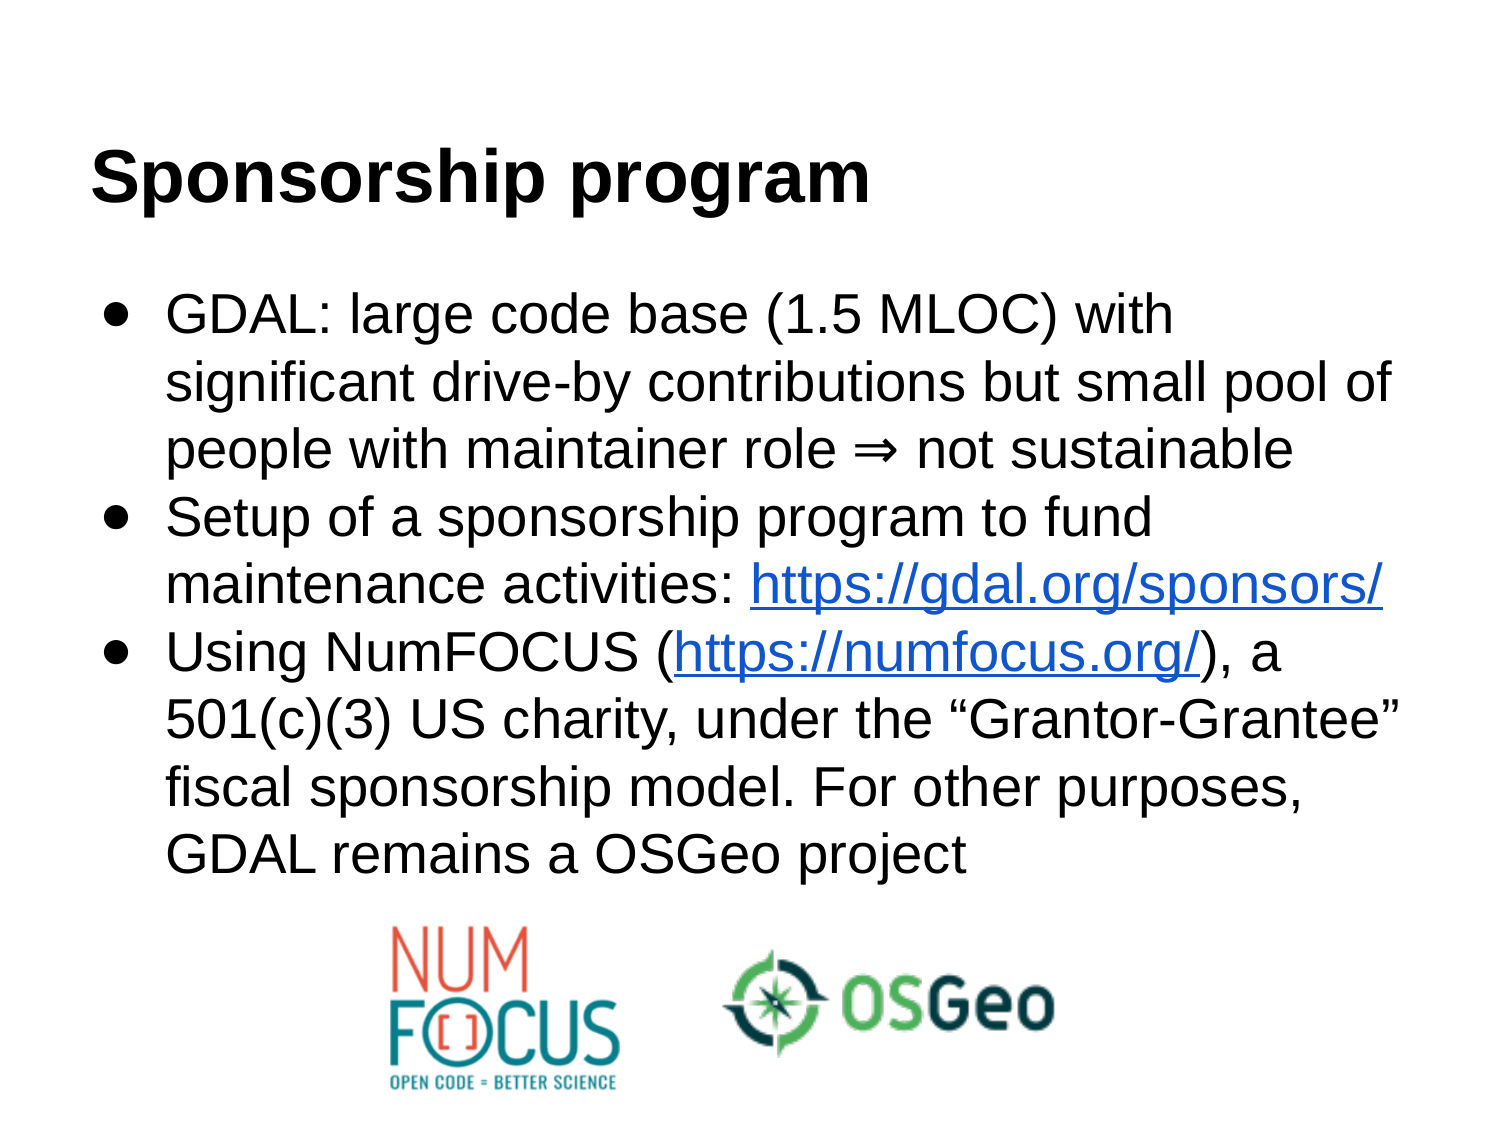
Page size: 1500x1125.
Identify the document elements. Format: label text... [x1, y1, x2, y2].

list GDAL: large code base (1.5 MLOC) with significant drive-by contributions but small pool of people with maintainer role ⇒ not sustainable Setup of a sponsorship program to fund maintenance activities: https://gdal.org/sponsors/ Using NumFOCUS (https://numfocus.org/), a 501(c)(3) US charity, under the “Grantor-Grantee” fiscal sponsorship model. For other purposes, GDAL remains a OSGeo project [75, 262, 1425, 1078]
picture [389, 895, 620, 1125]
picture [722, 949, 1059, 1058]
title Sponsorship program [75, 45, 1425, 233]
